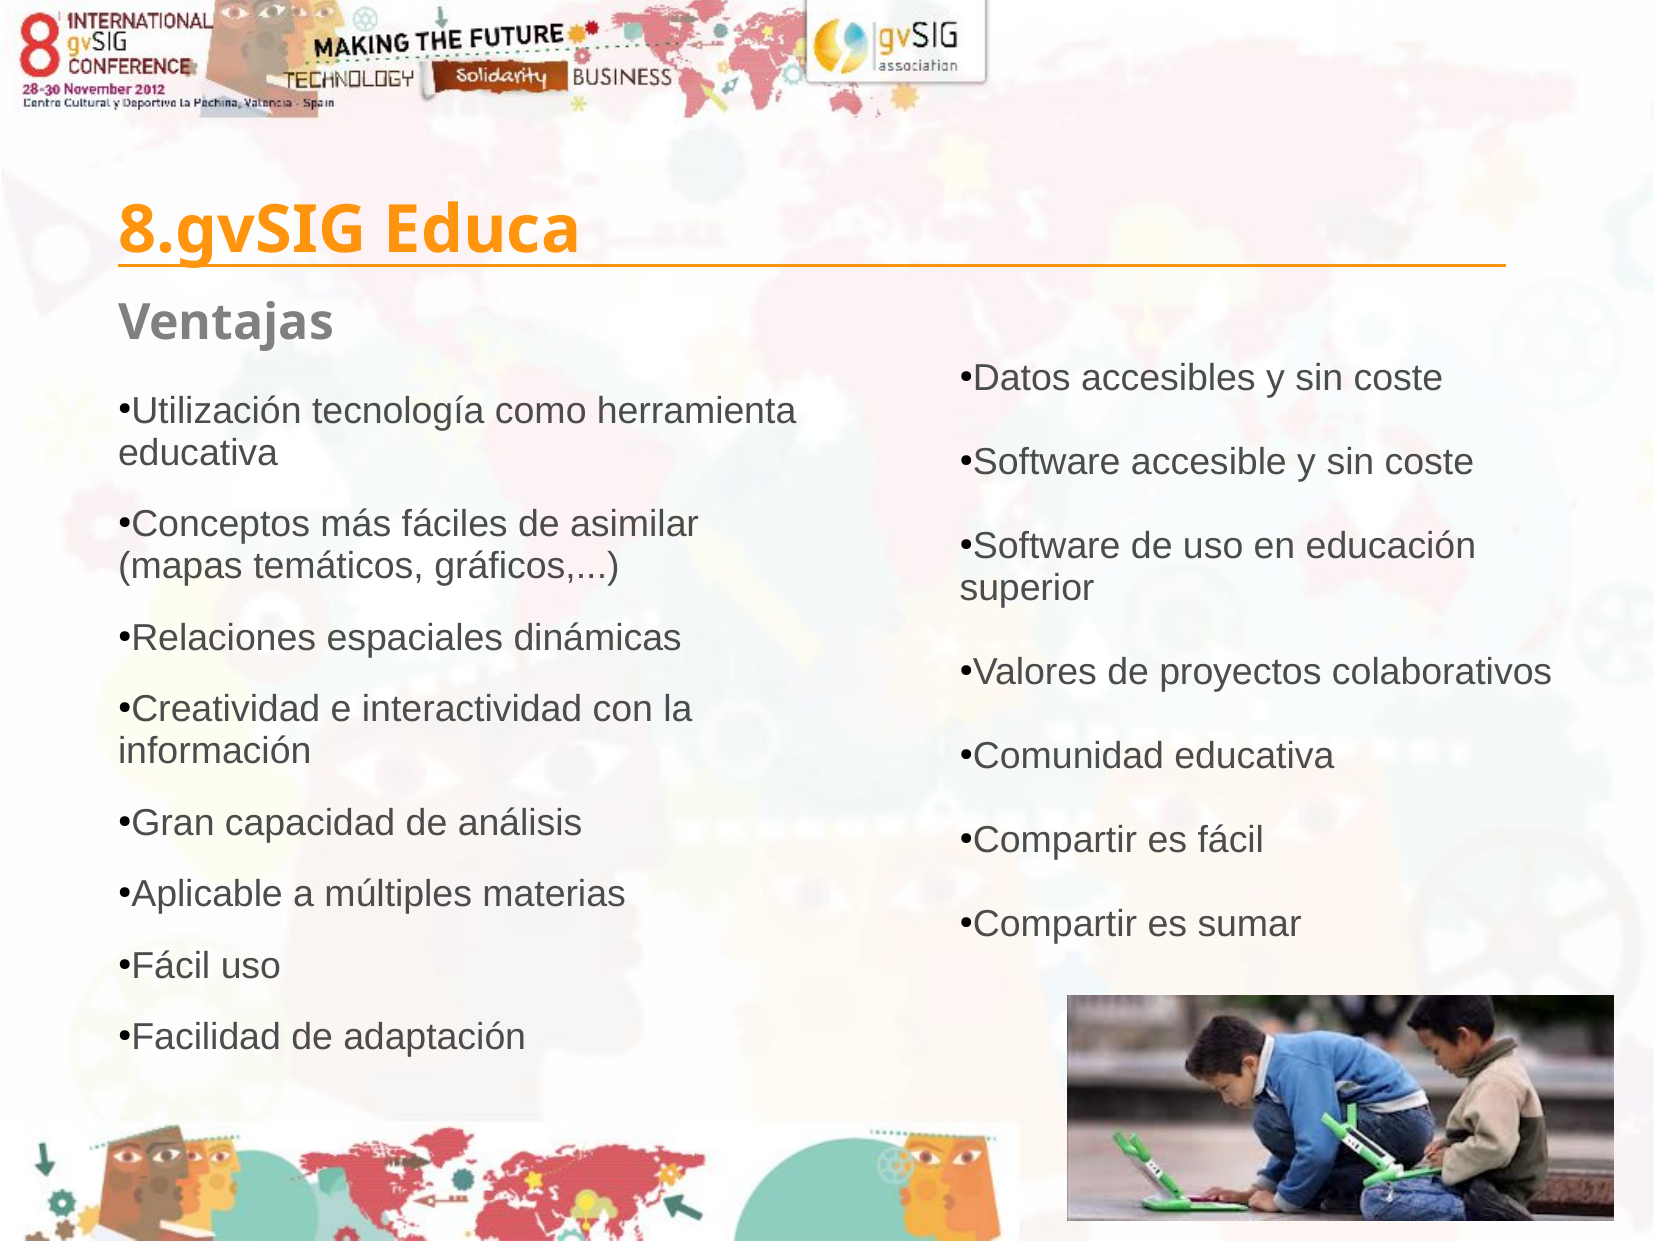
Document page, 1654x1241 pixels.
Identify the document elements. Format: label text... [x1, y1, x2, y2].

title 8.gvSIG Educa [118, 187, 1607, 266]
title Ventajas [118, 276, 1359, 365]
text_box Datos accesibles y sin coste Software accesible y sin coste Software de uso en educación superior Valores de proyectos colaborativos Comunidad educativa Compartir es fácil Compartir es sumar [944, 307, 1624, 1037]
picture [1, 0, 1654, 1241]
list Utilización tecnología como herramienta educativa Conceptos más fáciles de asimilar (mapas temáticos, gráficos,...) Relaciones espaciales dinámicas Creatividad e interactividad con la información Gran capacidad de análisis Aplicable a múltiples materias Fácil uso Facilidad de adaptación [118, 317, 815, 1121]
